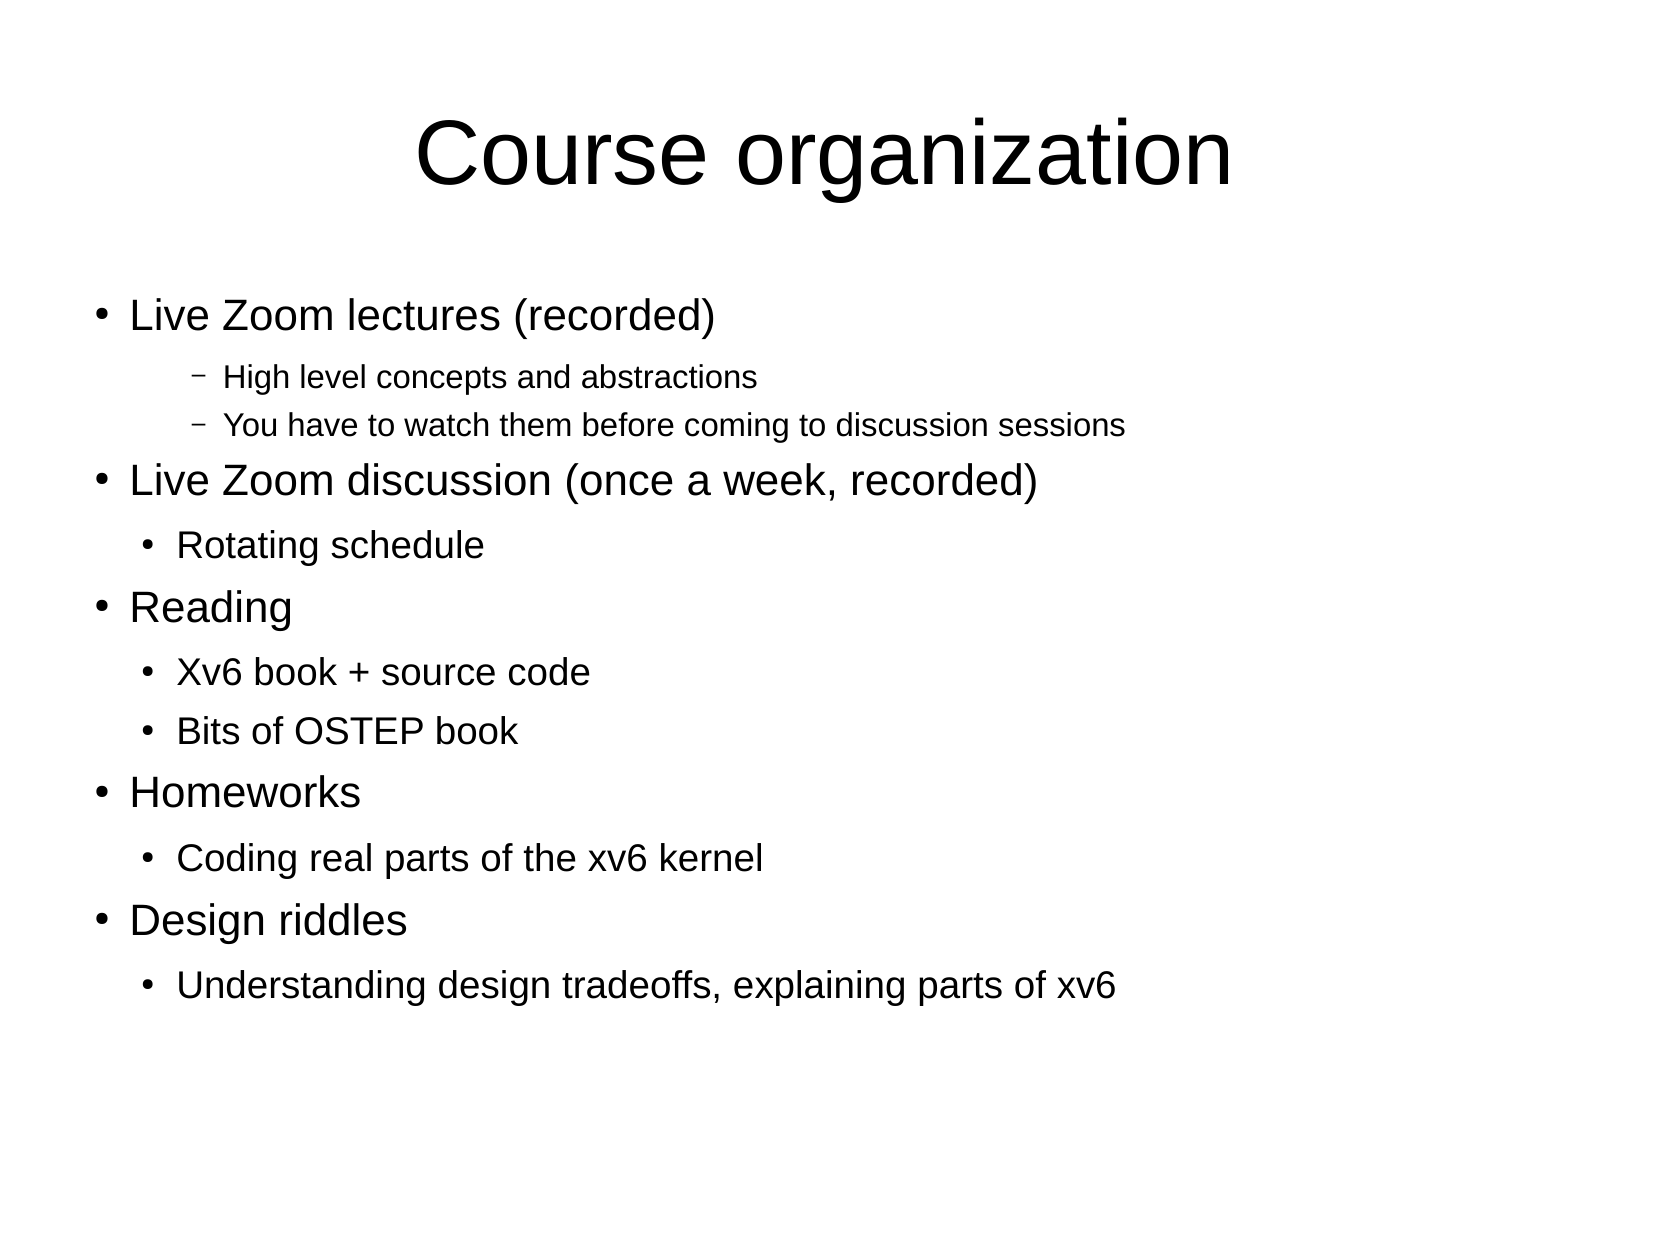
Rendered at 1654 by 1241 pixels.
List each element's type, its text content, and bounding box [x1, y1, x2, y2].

list Live Zoom lectures (recorded) High level concepts and abstractions You have to watch them before coming to discussion sessions Live Zoom discussion (once a week, recorded) Rotating schedule Reading Xv6 book + source code Bits of OSTEP book Homeworks Coding real parts of the xv6 kernel Design riddles Understanding design tradeoffs, explaining parts of xv6 [82, 290, 1571, 1010]
title Course organization [82, 49, 1571, 257]
